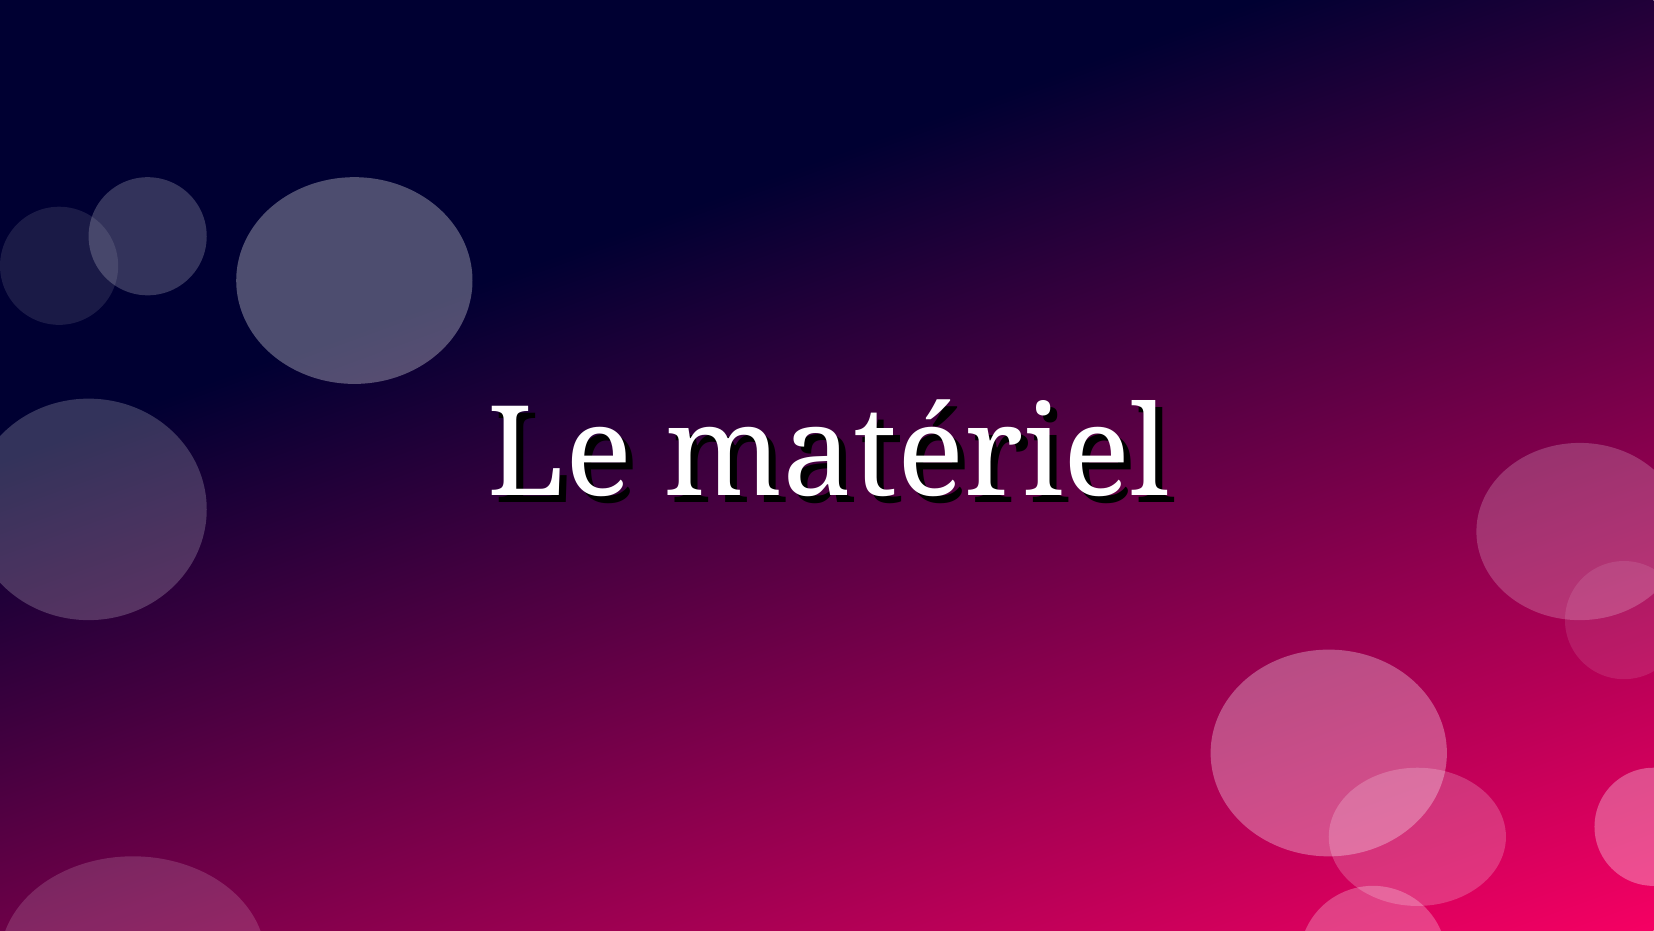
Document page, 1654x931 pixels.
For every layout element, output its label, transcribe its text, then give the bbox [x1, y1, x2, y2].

text_box Le matériel [472, 354, 1447, 768]
